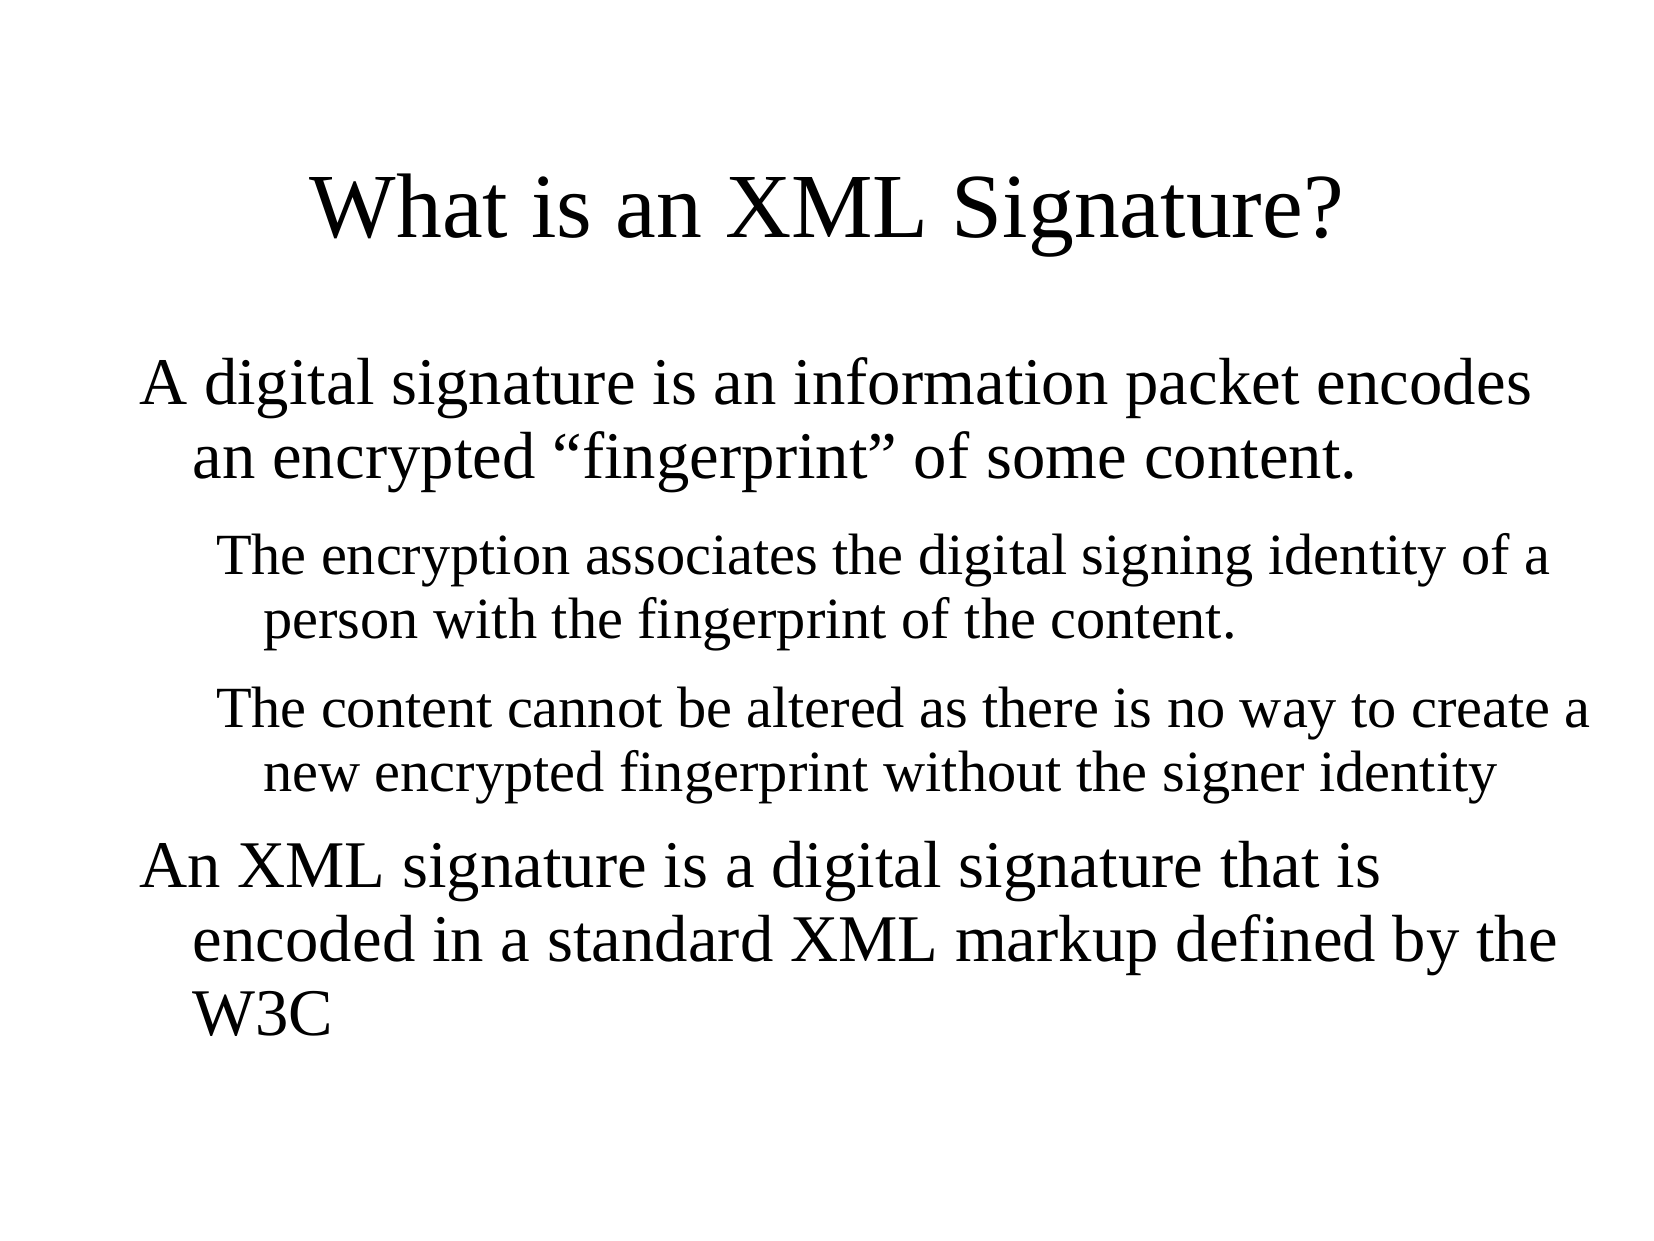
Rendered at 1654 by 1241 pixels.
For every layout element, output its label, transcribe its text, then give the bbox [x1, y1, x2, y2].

title What is an XML Signature? [121, 102, 1534, 311]
list A digital signature is an information packet encodes an encrypted “fingerprint” of some content. The encryption associates the digital signing identity of a person with the fingerprint of the content. The content cannot be altered as there is no way to create a new encrypted fingerprint without the signer identity An XML signature is a digital signature that is encoded in a standard XML markup defined by the W3C [121, 344, 1592, 1141]
